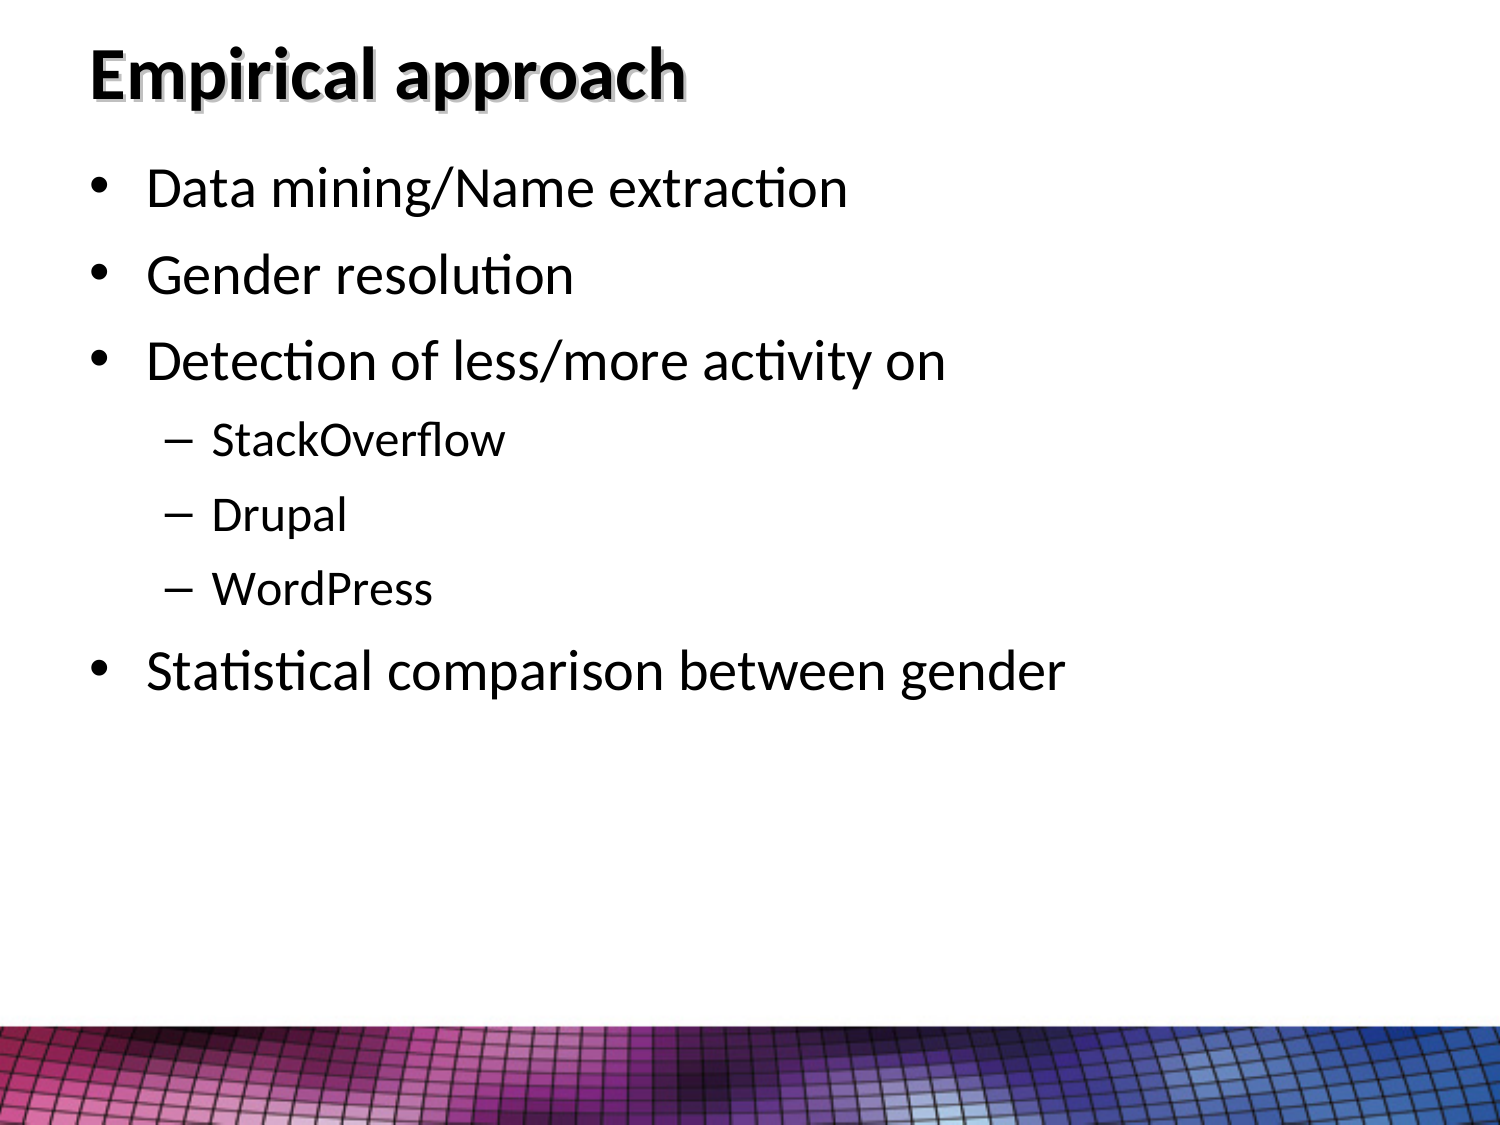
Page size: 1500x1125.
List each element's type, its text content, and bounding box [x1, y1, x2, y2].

title Empirical approach [75, 16, 1426, 123]
picture [0, 0, 1500, 1125]
list Data mining/Name extraction Gender resolution Detection of less/more activity on StackOverflow Drupal WordPress Statistical comparison between gender [75, 141, 1426, 1006]
